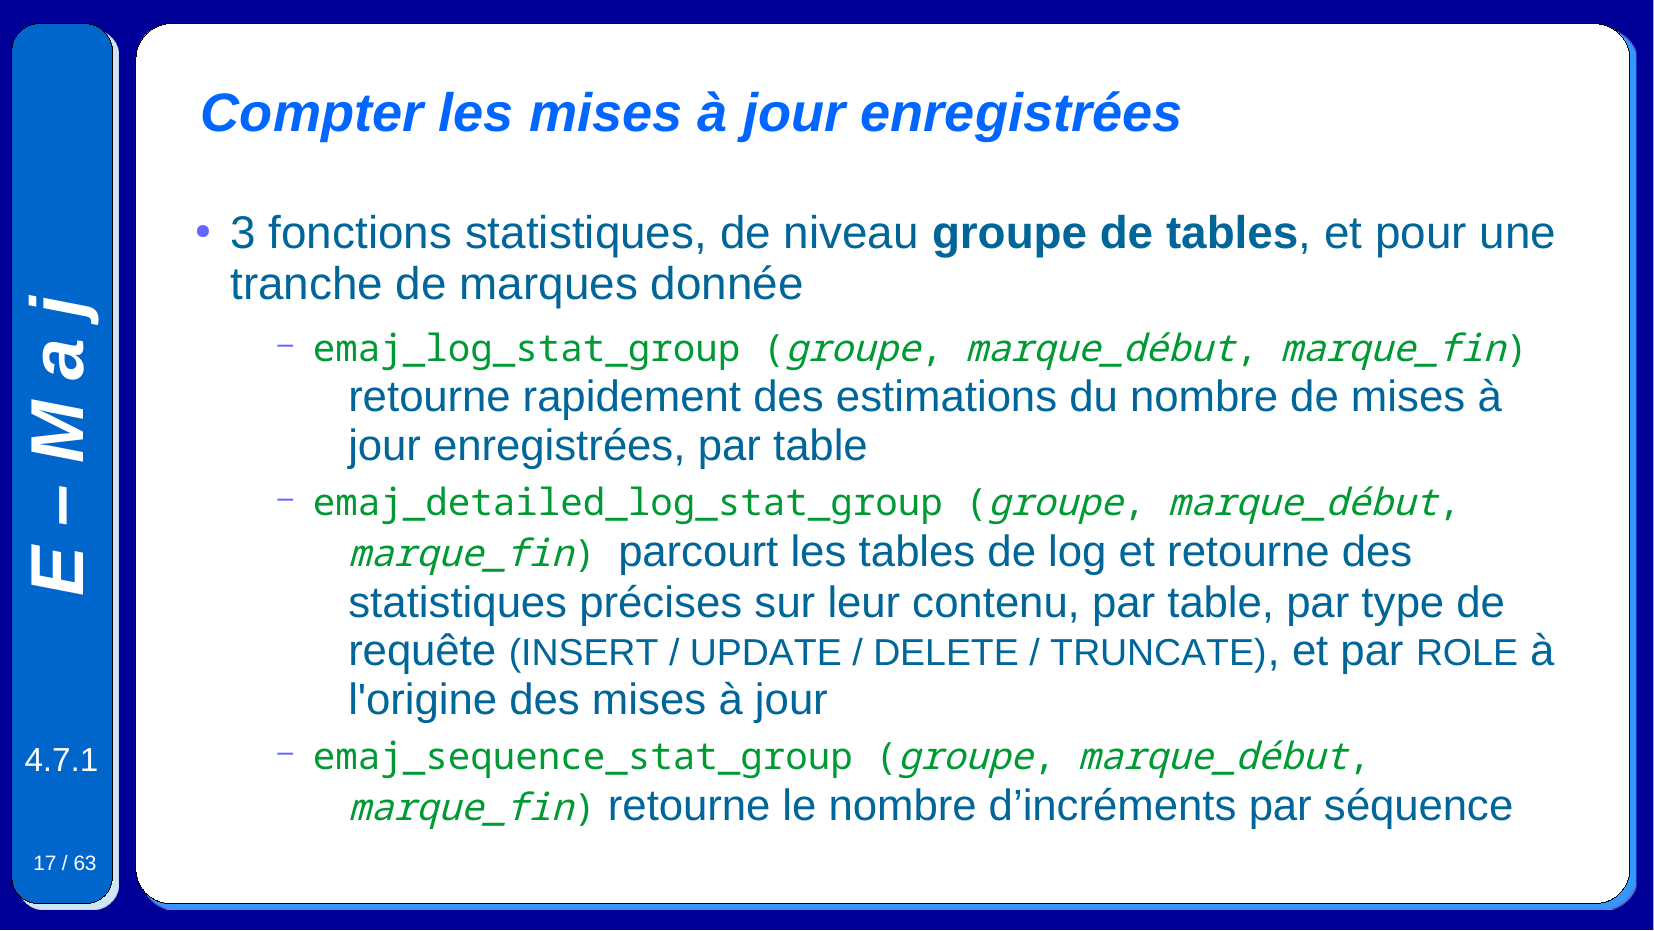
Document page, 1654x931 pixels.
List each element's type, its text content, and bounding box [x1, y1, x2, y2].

title Compter les mises à jour enregistrées [200, 34, 1575, 191]
list 3 fonctions statistiques, de niveau groupe de tables, et pour une tranche de marques donnée emaj_log_stat_group (groupe, marque_début, marque_fin) retourne rapidement des estimations du nombre de mises à jour enregistrées, par table emaj_detailed_log_stat_group (groupe, marque_début, marque_fin) parcourt les tables de log et retourne des statistiques précises sur leur contenu, par table, par type de requête (INSERT / UPDATE / DELETE / TRUNCATE), et par ROLE à l'origine des mises à jour emaj_sequence_stat_group (groupe, marque_début, marque_fin) retourne le nombre d’incréments par séquence [177, 206, 1587, 889]
